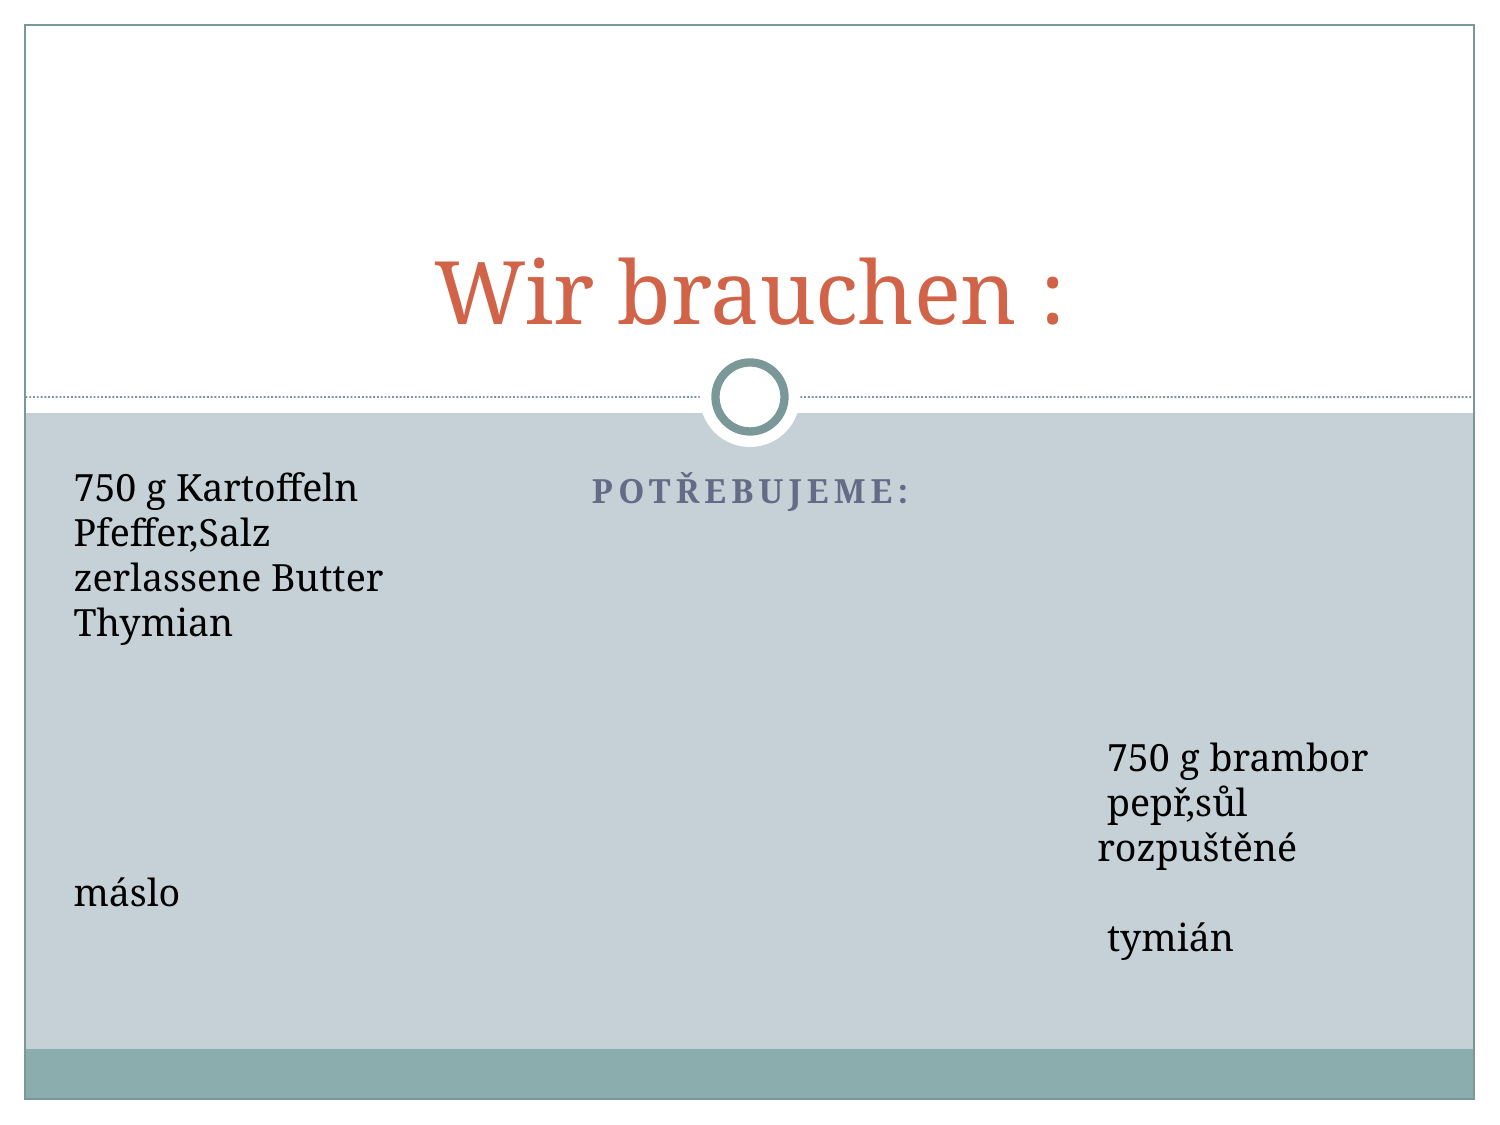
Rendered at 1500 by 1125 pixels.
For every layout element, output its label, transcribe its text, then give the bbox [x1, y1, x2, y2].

title Wir brauchen : [112, 62, 1388, 350]
text_box 750 g Kartoffeln Pfeffer,Salz zerlassene Butter Thymian 750 g brambor pepř,sůl rozpuštěné máslo tymián [59, 457, 1418, 967]
